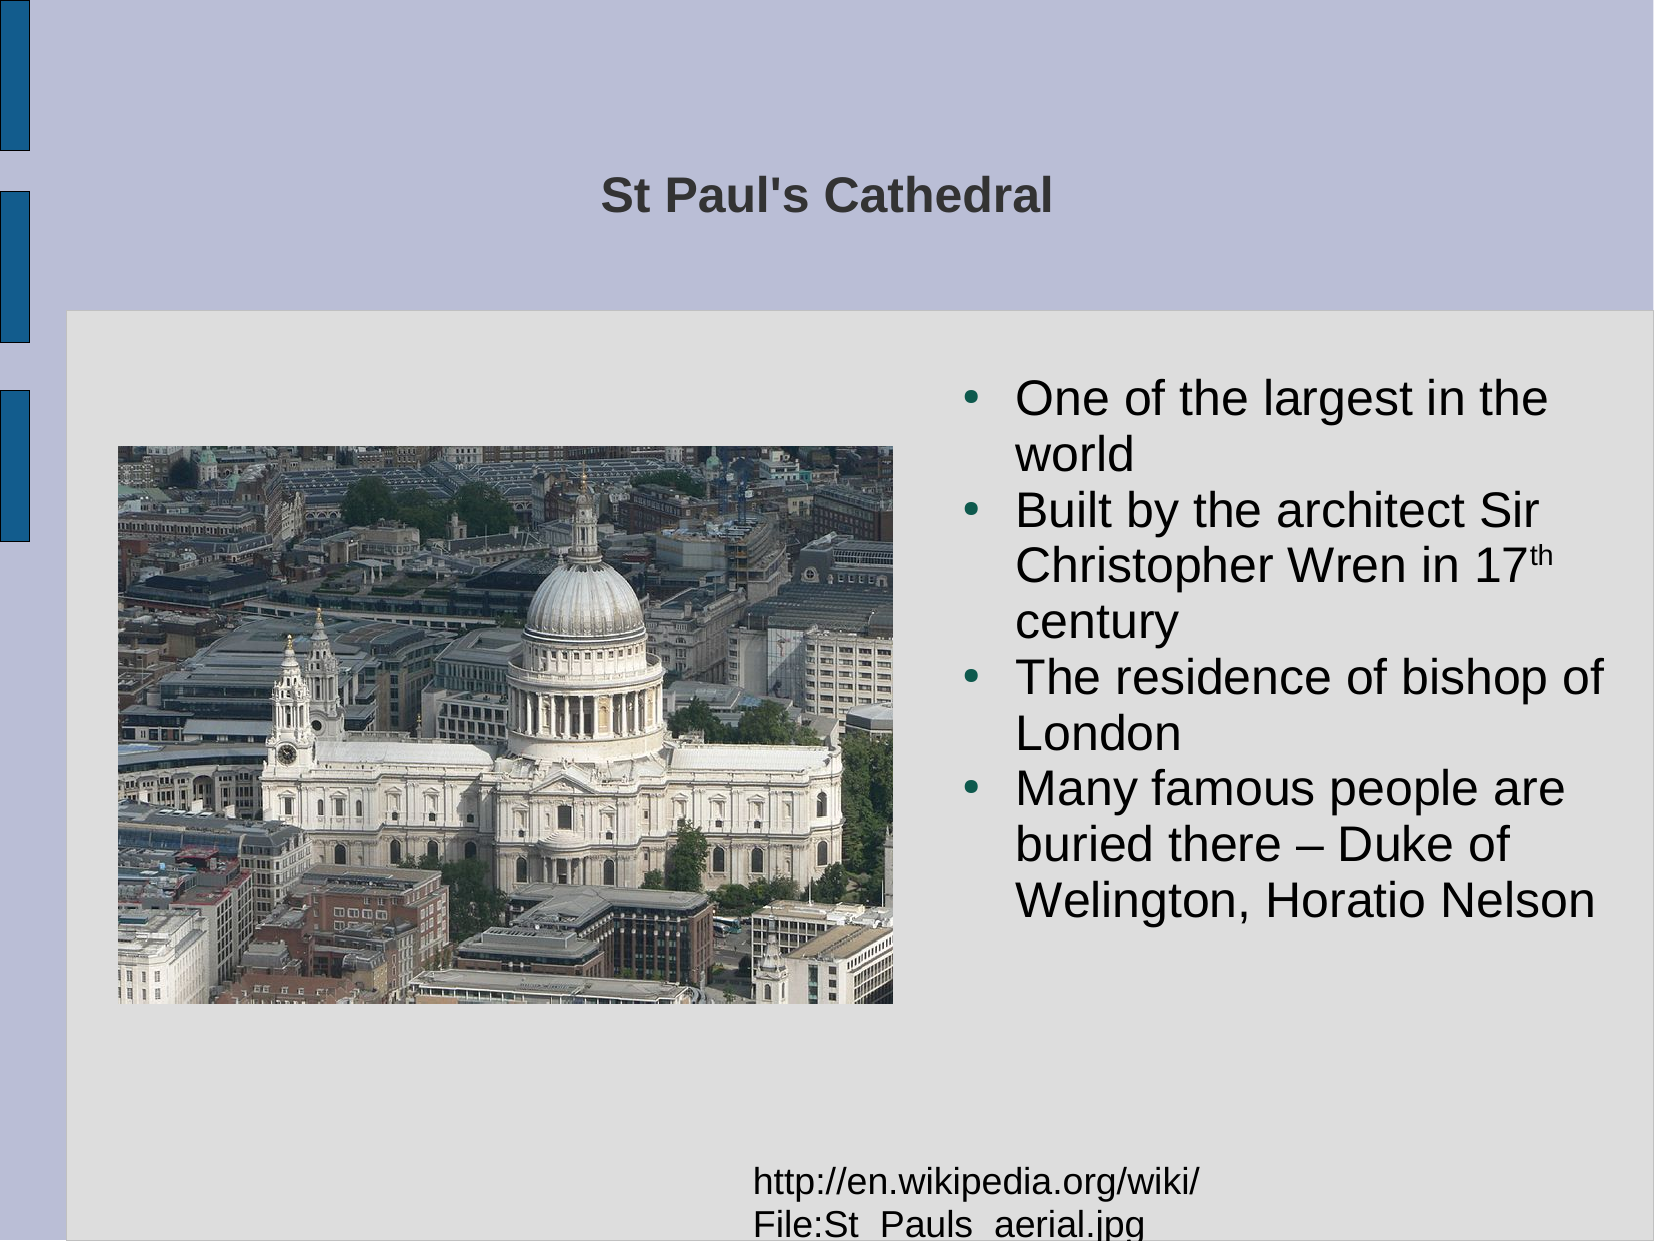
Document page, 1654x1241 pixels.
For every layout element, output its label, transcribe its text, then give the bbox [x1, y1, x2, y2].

list One of the largest in the world Built by the architect Sir Christopher Wren in 17th century The residence of bishop of London Many famous people are buried there – Duke of Welington, Horatio Nelson [944, 370, 1634, 1152]
title St Paul's Cathedral [121, 91, 1534, 299]
picture [118, 446, 893, 1004]
text_box http://en.wikipedia.org/wiki/File:St_Pauls_aerial.jpg [738, 1153, 1607, 1211]
